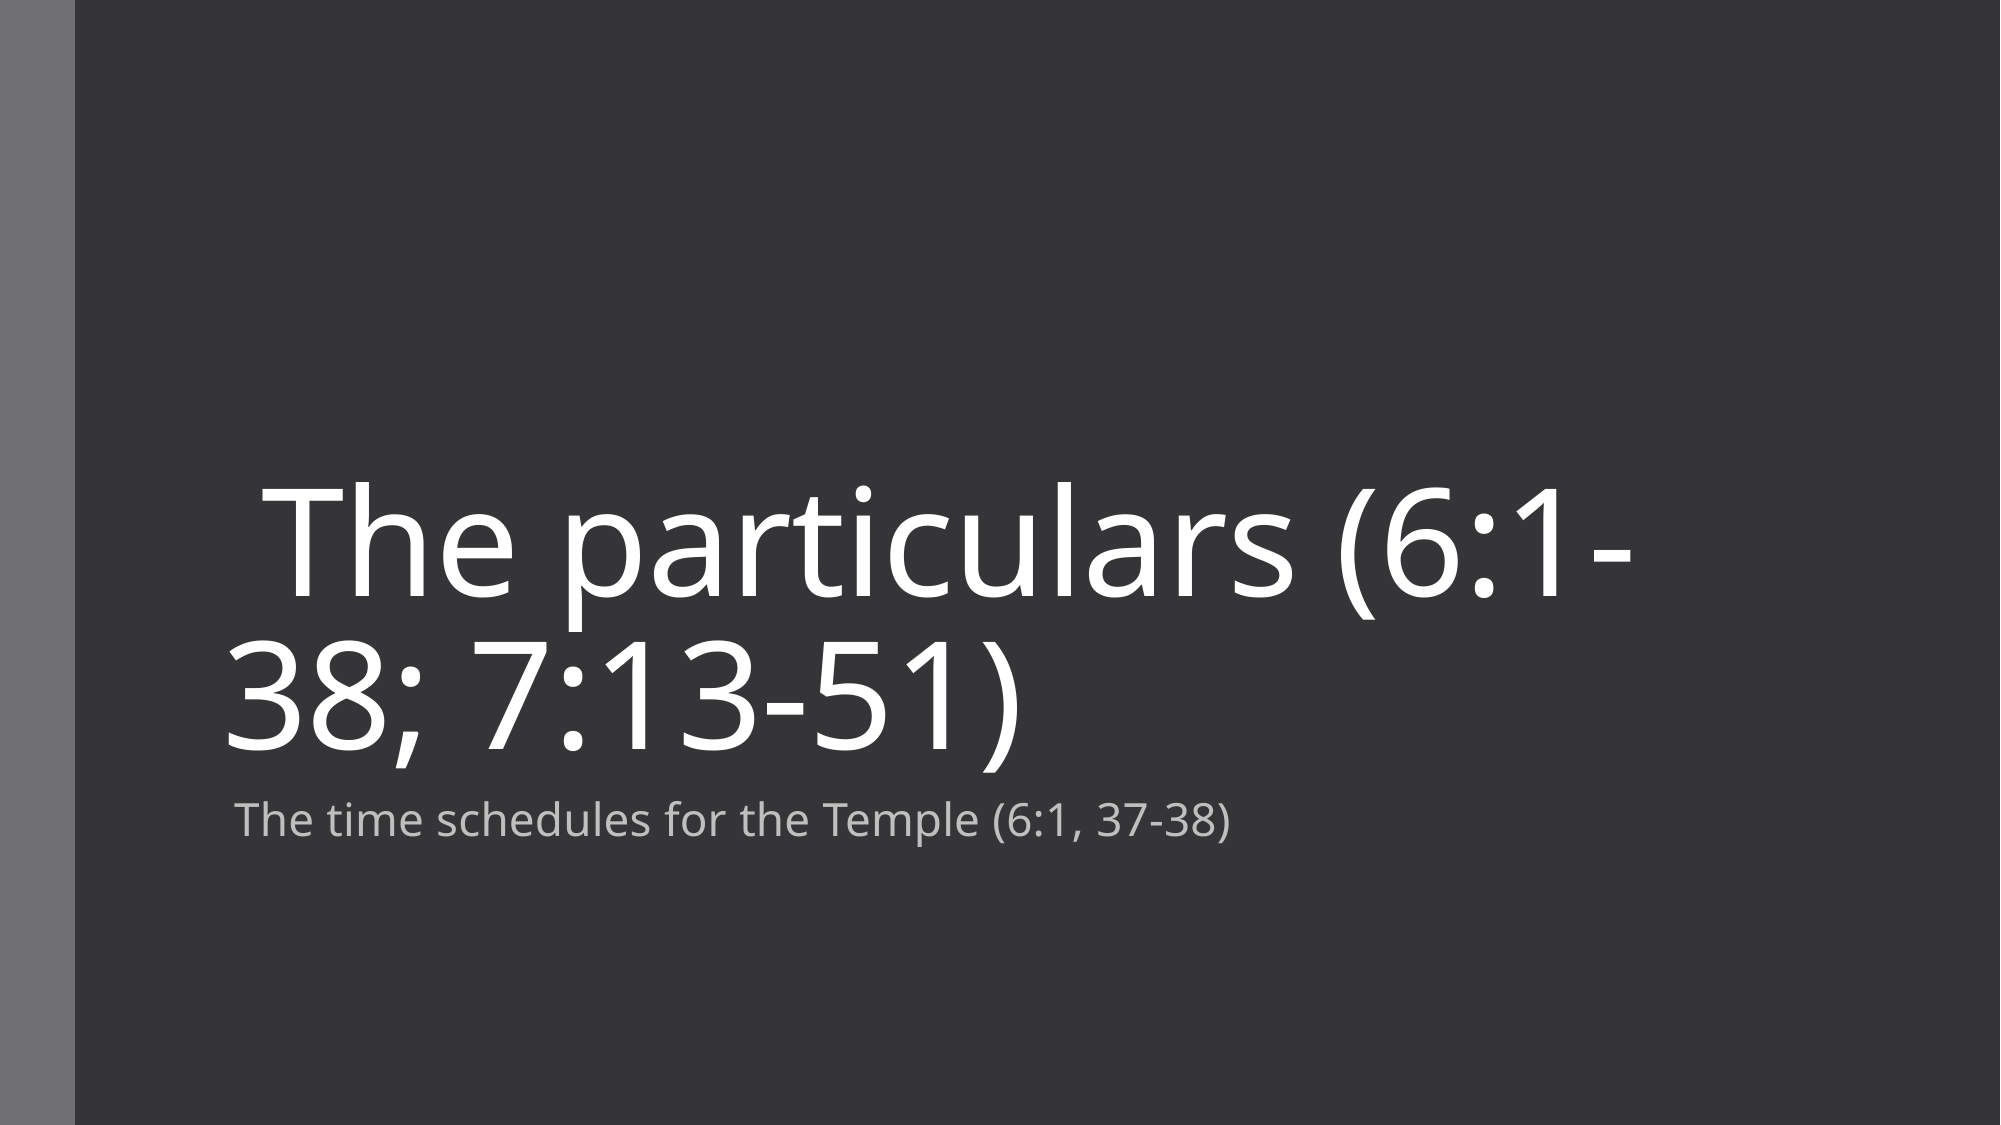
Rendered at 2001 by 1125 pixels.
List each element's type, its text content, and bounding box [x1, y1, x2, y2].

subtitle The time schedules for the Temple (6:1, 37-38) [206, 787, 1752, 1066]
title The particulars (6:1-38; 7:13-51) [206, 124, 1752, 787]
